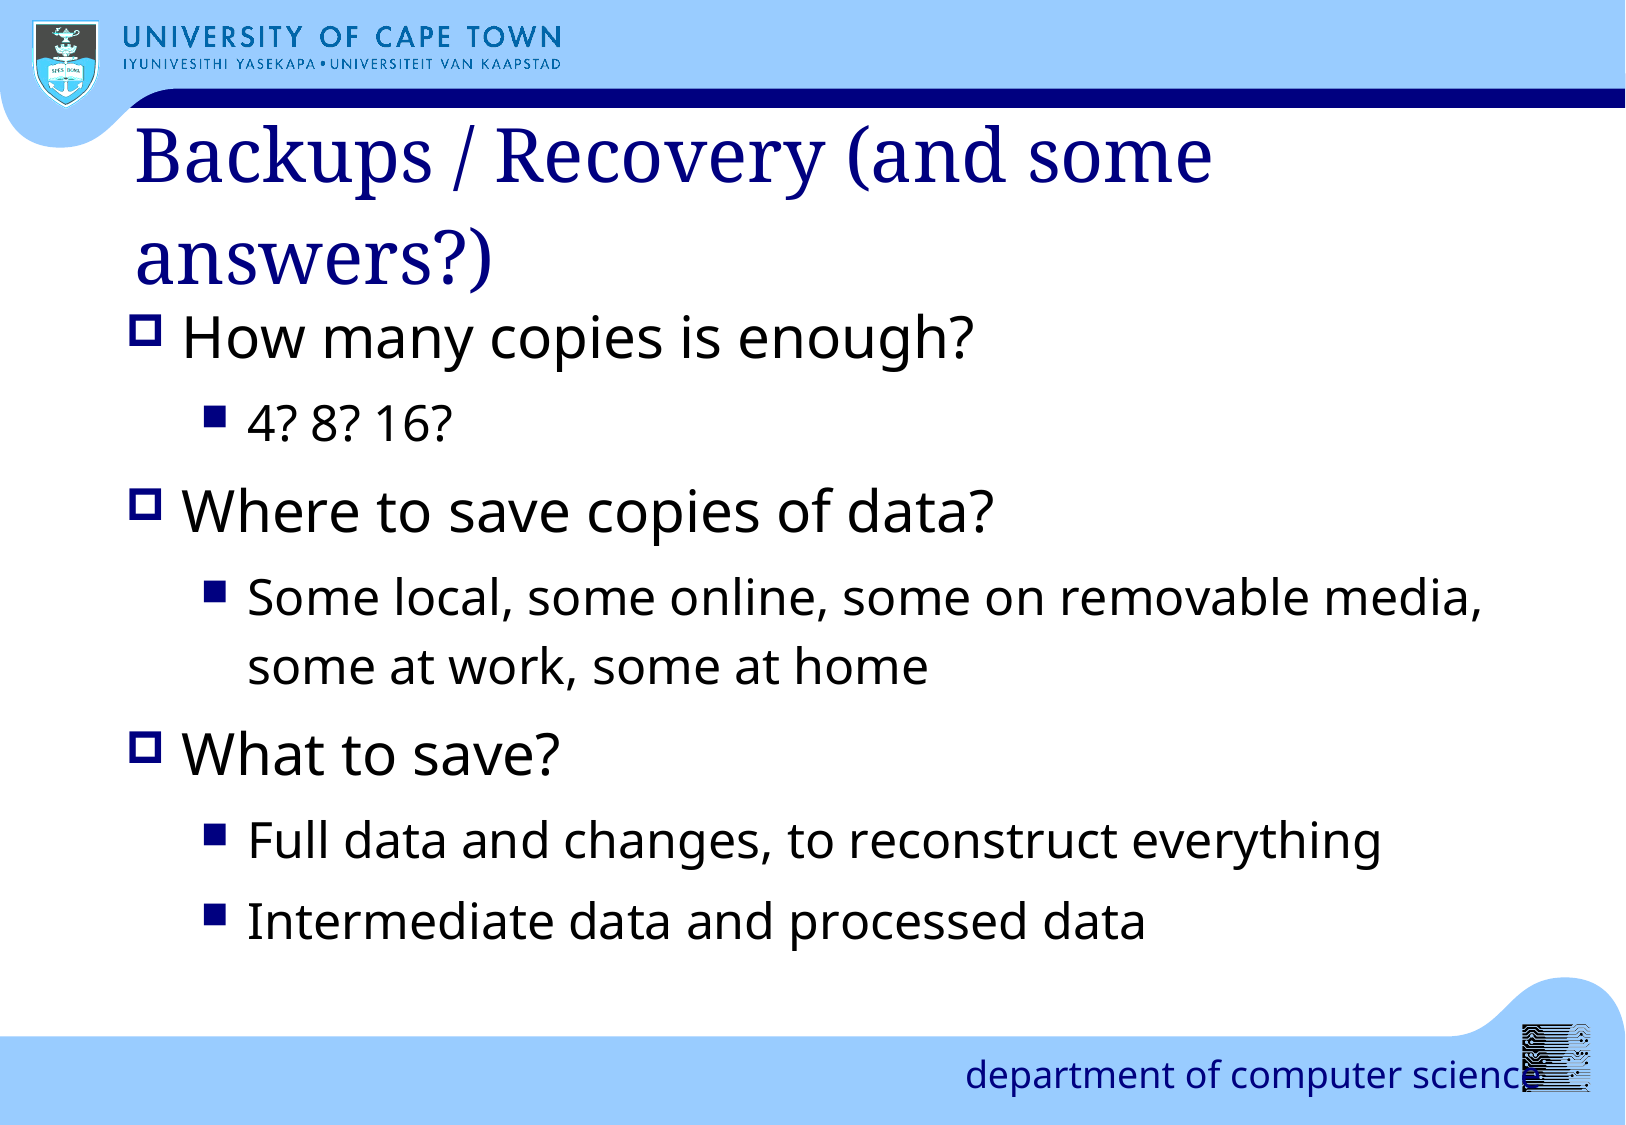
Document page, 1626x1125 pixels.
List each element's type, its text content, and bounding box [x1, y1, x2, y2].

picture [120, 23, 563, 71]
title Backups / Recovery (and some answers?) [134, 140, 1571, 268]
picture [1522, 1024, 1591, 1092]
picture [1526, 1070, 1536, 1076]
list How many copies is enough? 4? 8? 16? Where to save copies of data? Some local, some online, some on removable media, some at work, some at home What to save? Full data and changes, to reconstruct everything Intermediate data and processed data [125, 296, 1570, 949]
